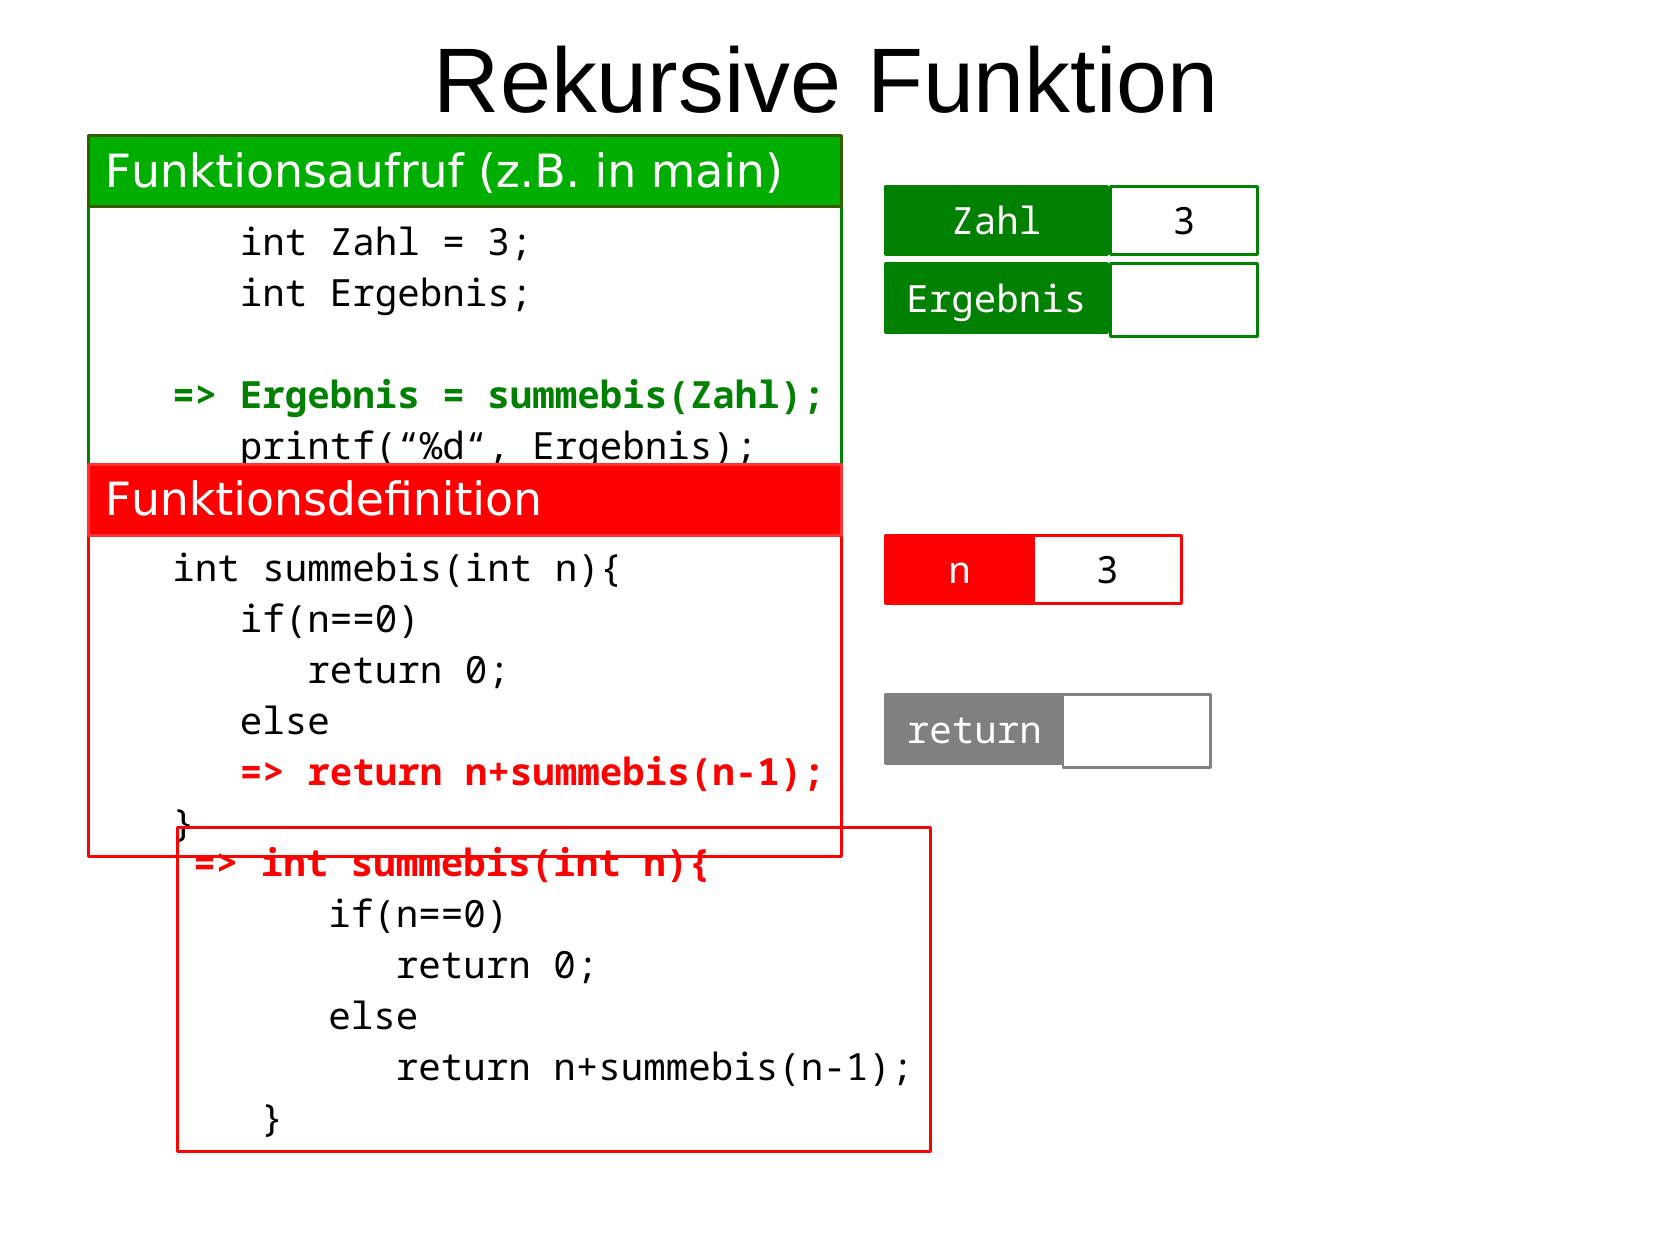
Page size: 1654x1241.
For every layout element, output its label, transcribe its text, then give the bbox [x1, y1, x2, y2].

text_box Funktionsaufruf (z.B. in main) [88, 139, 842, 207]
text_box return [885, 694, 1062, 756]
title Rekursive Funktion [82, 24, 1571, 139]
text_box 3 [1110, 186, 1258, 248]
text_box int summebis(int n){ if(n==0) return 0; else => return n+summebis(n-1); } [88, 537, 842, 812]
text_box => int summebis(int n){ if(n==0) return 0; else return n+summebis(n-1); } [177, 827, 931, 1107]
text_box int Zahl = 3; int Ergebnis; => Ergebnis = summebis(Zahl); printf(“%d“, Ergebnis); [88, 208, 842, 443]
text_box Funktionsdefinition [88, 464, 842, 536]
text_box [1110, 263, 1258, 325]
text_box 3 [1033, 535, 1182, 597]
text_box [1062, 694, 1211, 756]
text_box Zahl [885, 186, 1108, 248]
text_box n [885, 535, 1032, 597]
text_box Ergebnis [885, 263, 1108, 325]
